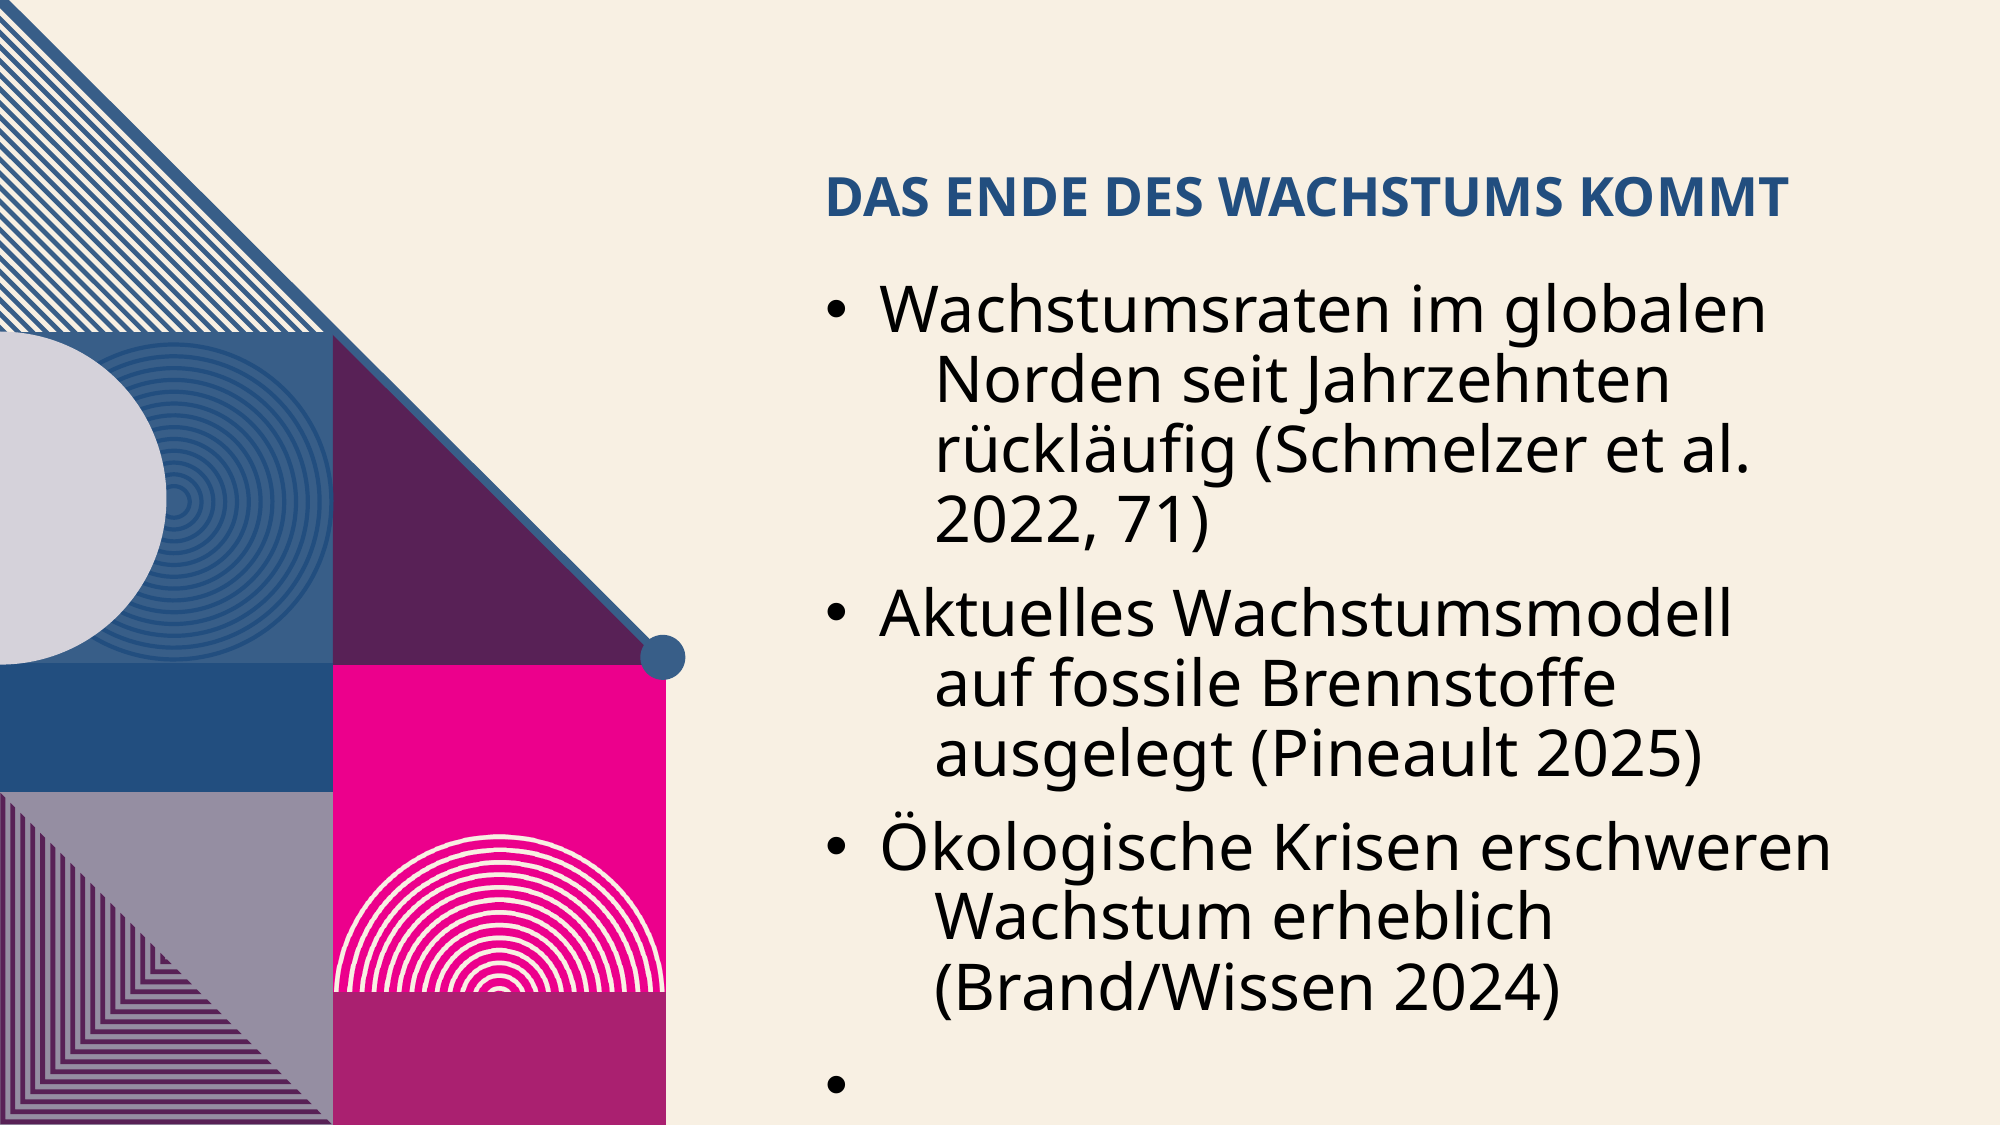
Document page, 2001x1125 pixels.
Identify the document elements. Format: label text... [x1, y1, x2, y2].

list Wachstumsraten im globalen Norden seit Jahrzehnten rückläufig (Schmelzer et al. 2022, 71) Aktuelles Wachstumsmodell auf fossile Brennstoffe ausgelegt (Pineault 2025) Ökologische Krisen erschweren Wachstum erheblich (Brand/Wissen 2024) [810, 269, 1851, 1101]
title Das Ende des Wachstums Kommt [809, 109, 1850, 236]
